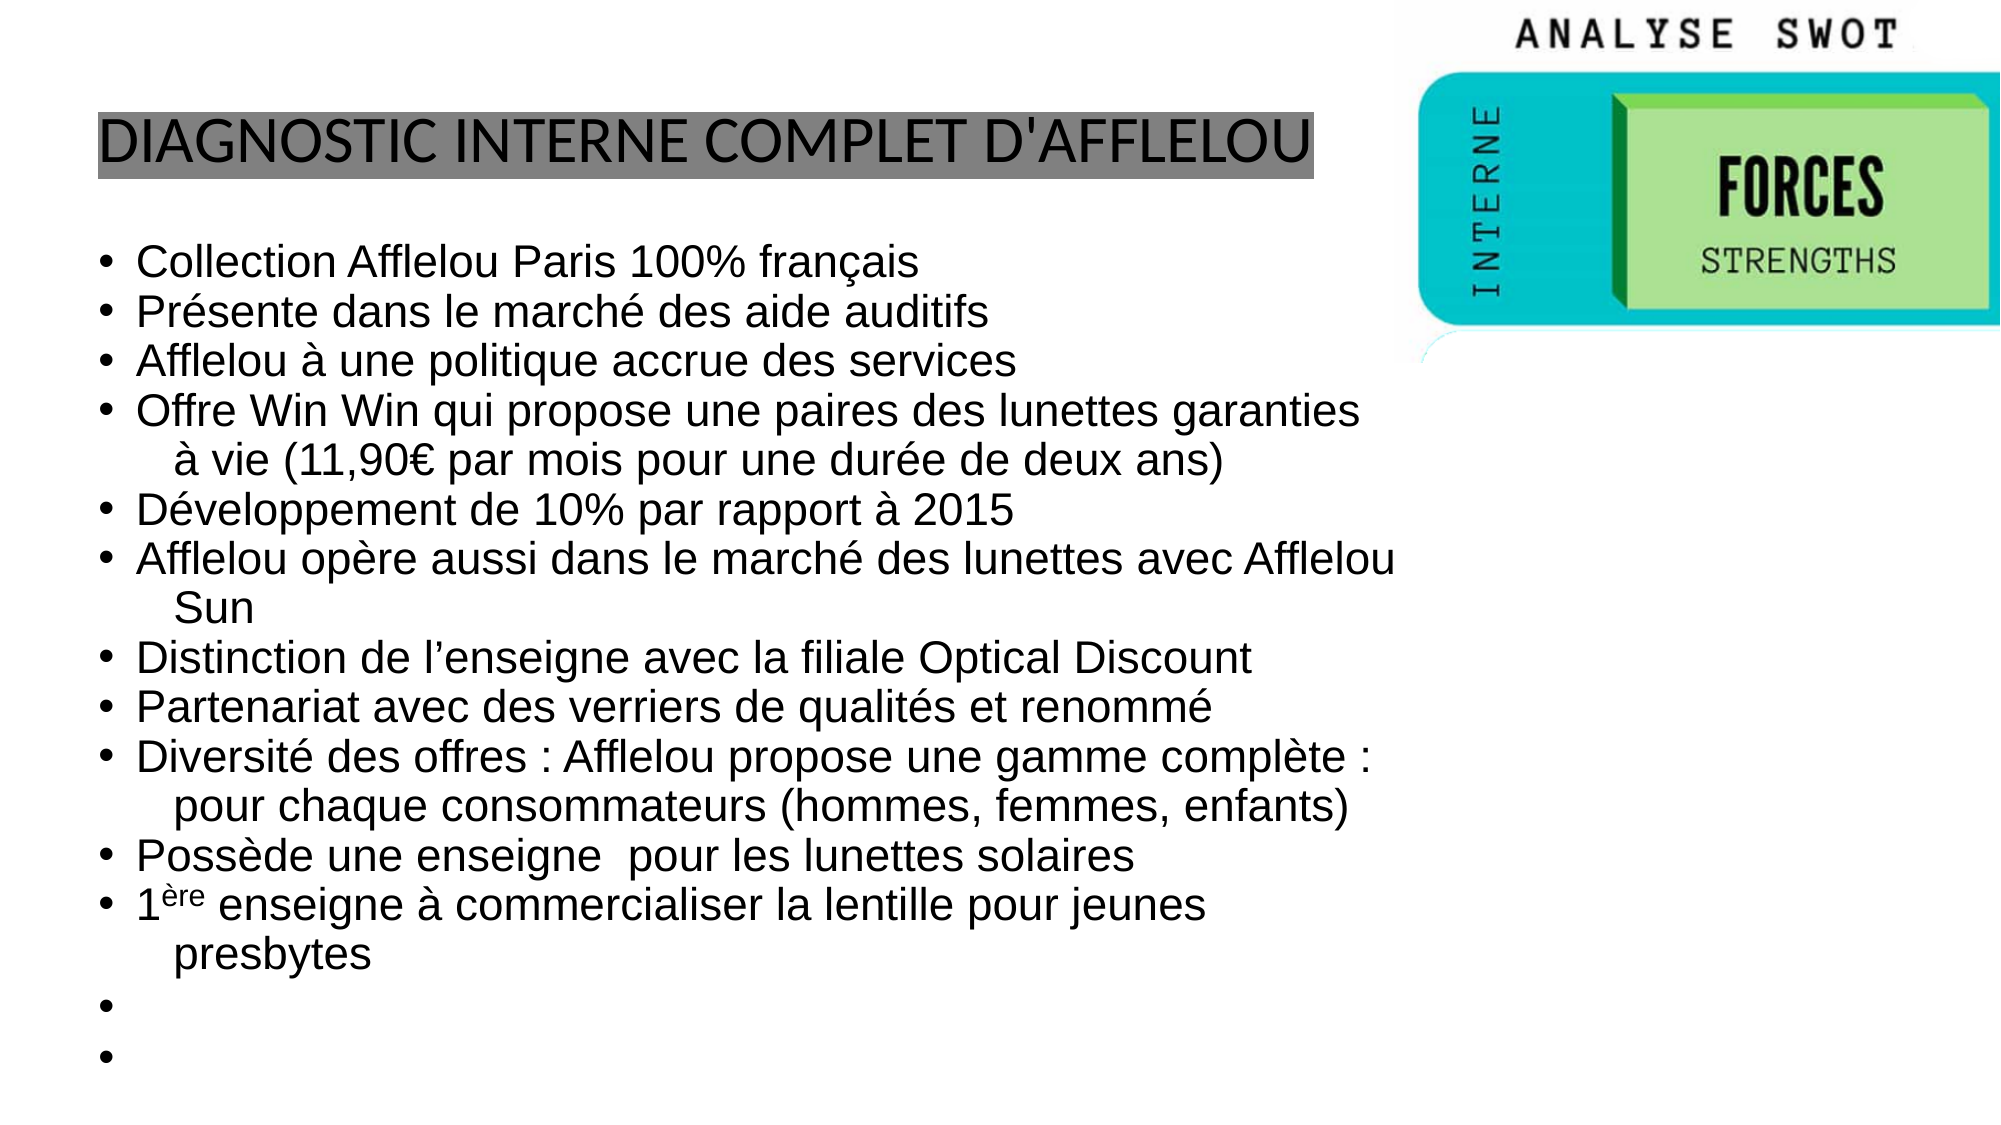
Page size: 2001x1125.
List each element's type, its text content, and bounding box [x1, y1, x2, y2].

picture [1394, 0, 2000, 363]
text_box Diagnostic interne complet d'Afflelou [83, 88, 1520, 185]
list Collection Afflelou Paris 100% français Présente dans le marché des aide auditifs Afflelou à une politique accrue des services Offre Win Win qui propose une paires des lunettes garanties à vie (11,90€ par mois pour une durée de deux ans) Développement de 10% par rapport à 2015 Afflelou opère aussi dans le marché des lunettes avec Afflelou Sun Distinction de l’enseigne avec la filiale Optical Discount Partenariat avec des verriers de qualités et renommé Diversité des offres : Afflelou propose une gamme complète : pour chaque consommateurs (hommes, femmes, enfants) Possède une enseigne pour les lunettes solaires 1ère enseigne à commercialiser la lentille pour jeunes presbytes [83, 230, 1412, 1125]
